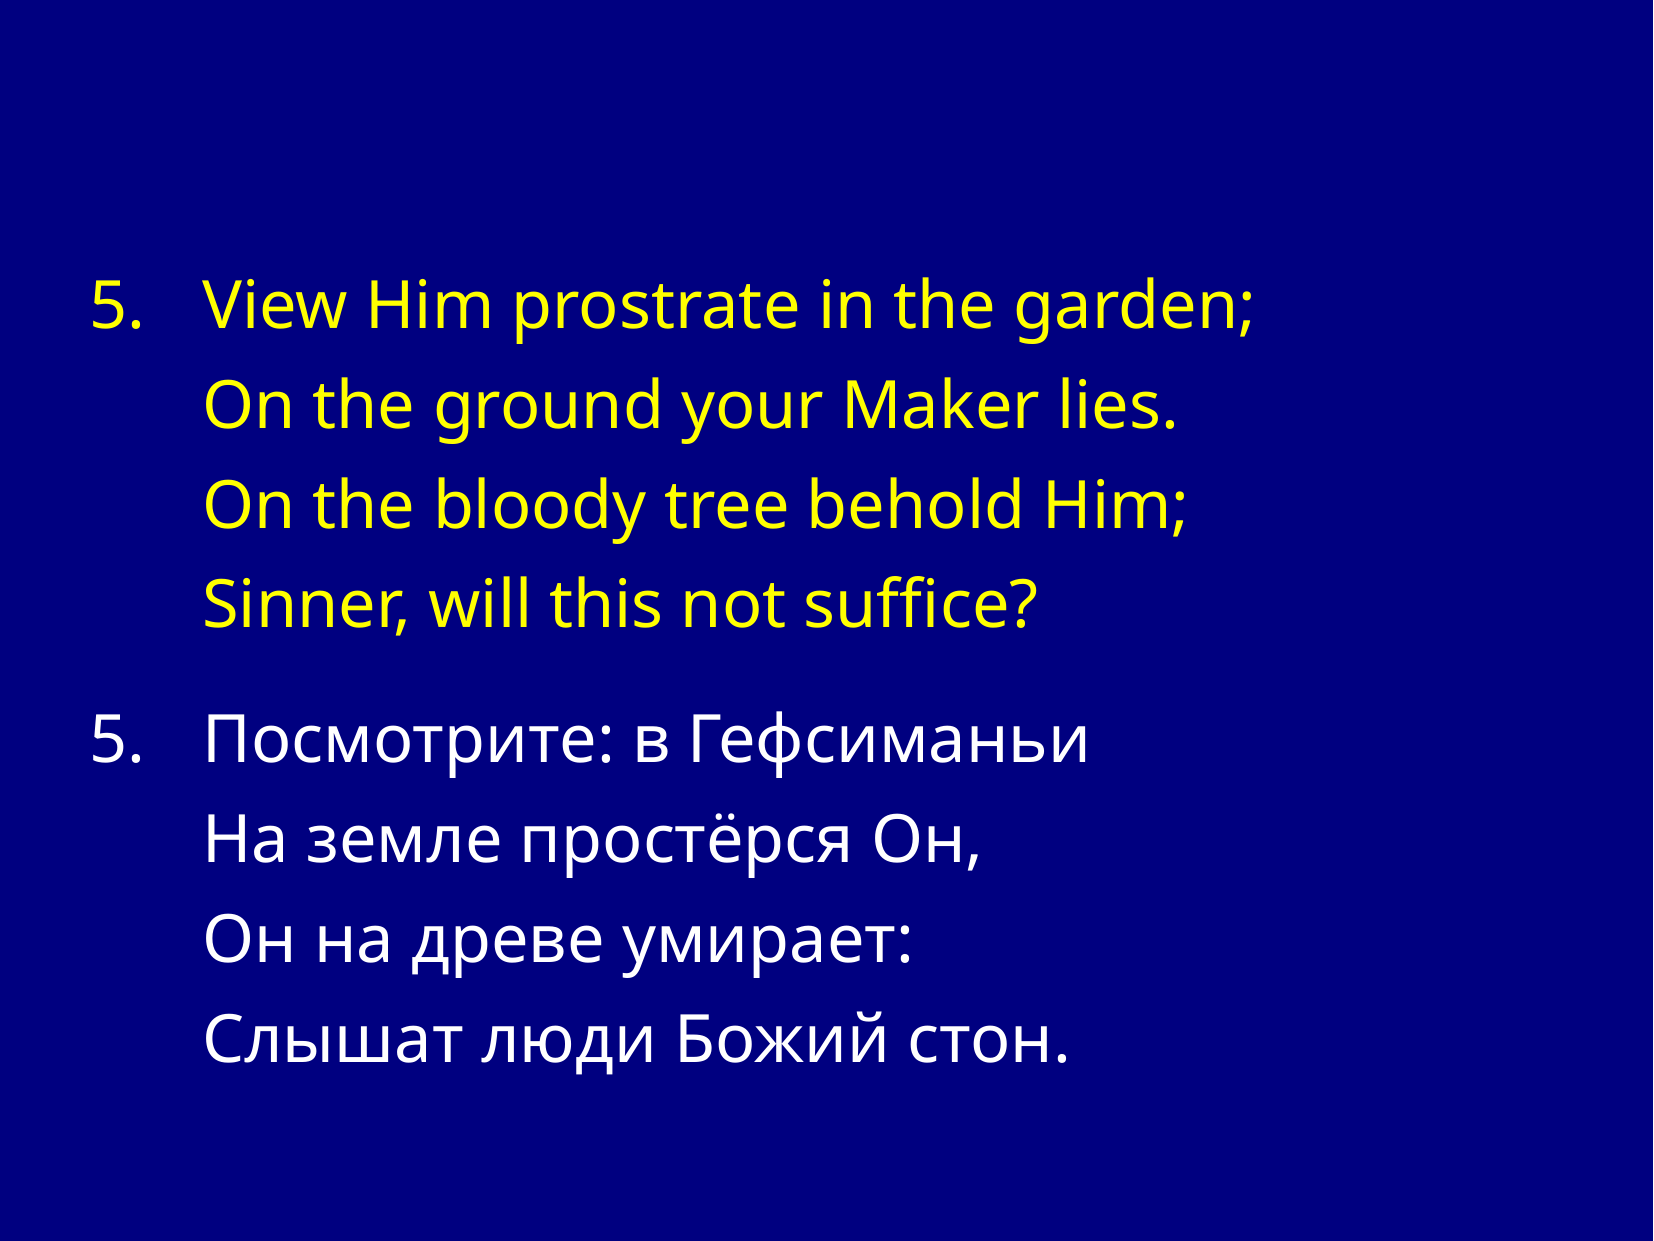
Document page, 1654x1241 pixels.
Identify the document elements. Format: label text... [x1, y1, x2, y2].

text_box 5. Посмотрите: в Гефсиманьи На земле простёрся Он, Он на древе умирает: Слышат люди Божий стон. [75, 675, 1576, 1163]
text_box 5. View Him prostrate in the garden; On the ground your Maker lies. On the bloody tree behold Him; Sinner, will this not suffice? [75, 150, 1576, 638]
